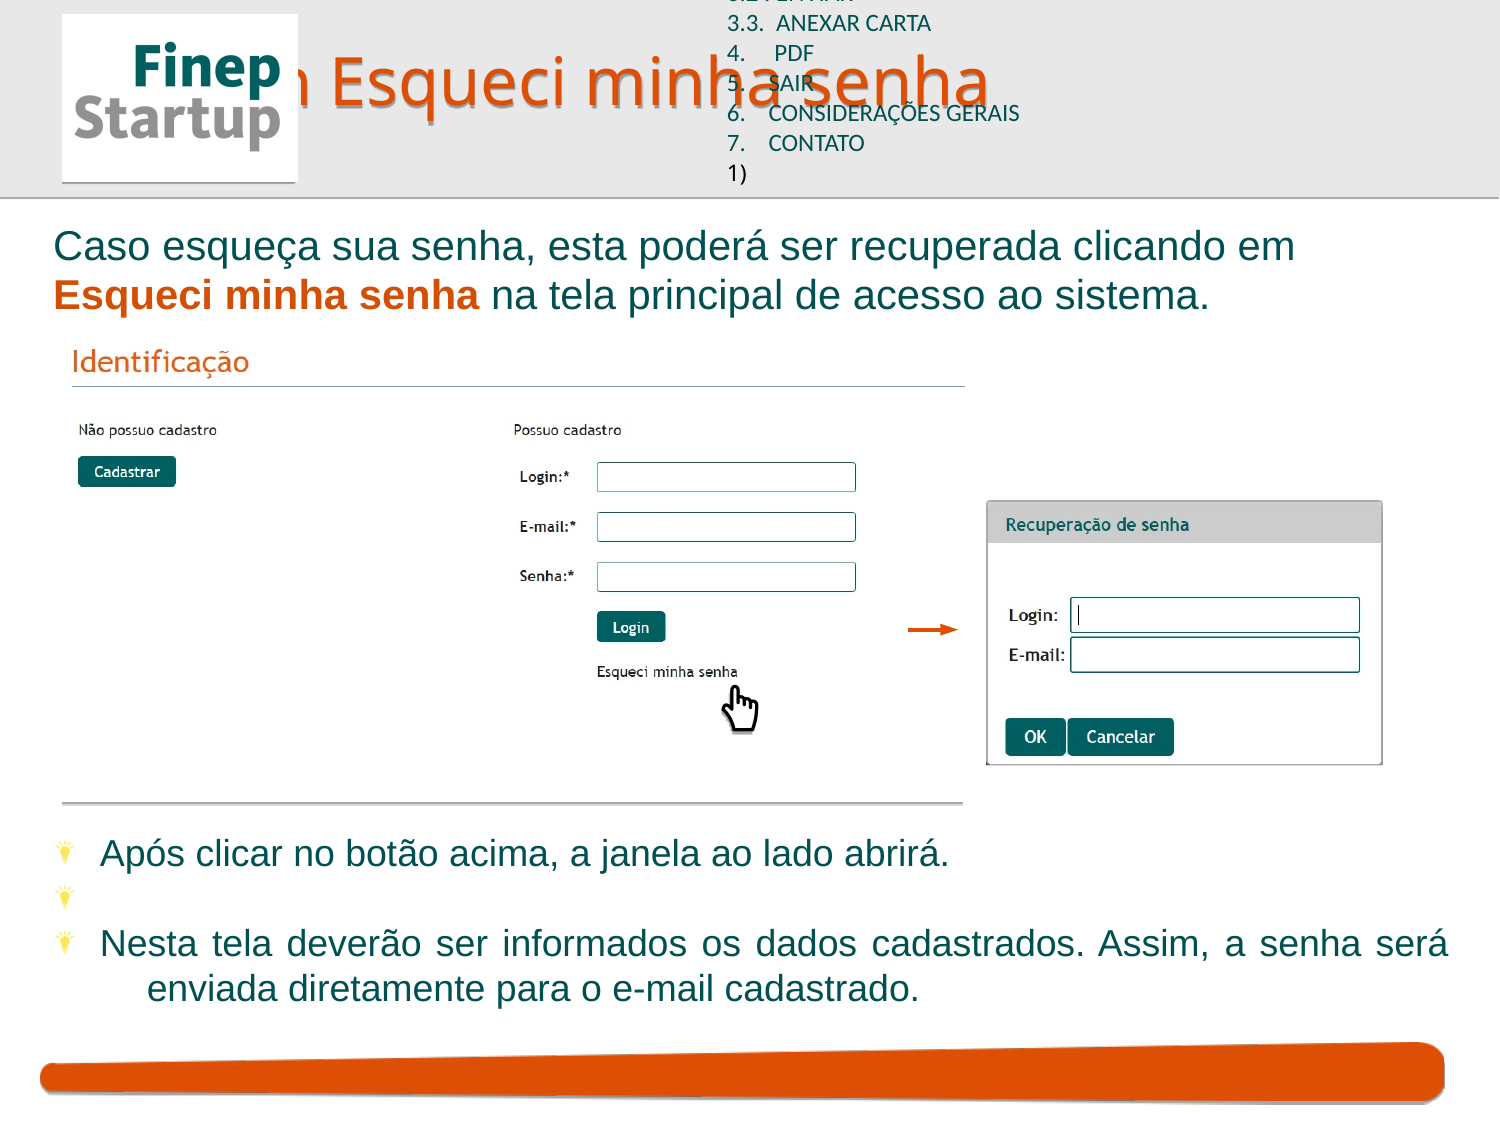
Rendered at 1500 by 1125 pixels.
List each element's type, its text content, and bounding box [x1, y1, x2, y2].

picture [62, 14, 298, 182]
text_box 1. 1º ACESSO 2. CADASTRO 3. BOTÕES DO FORMULÁRIO 3.1. SALVAR 3.2 . ENVIAR 3.3. ANEXAR CARTA 4. PDF 5. SAIR 6. CONSIDERAÇÕES GERAIS 7. CONTATO [712, 0, 1480, 195]
text_box Após clicar no botão acima, a janela ao lado abrirá. Nesta tela deverão ser informados os dados cadastrados. Assim, a senha será enviada diretamente para o e-mail cadastrado. [38, 821, 1464, 1017]
text_box Caso esqueça sua senha, esta poderá ser recuperada clicando em Esqueci minha senha na tela principal de acesso ao sistema. [38, 211, 1464, 326]
picture [62, 330, 965, 802]
picture [986, 500, 1383, 765]
